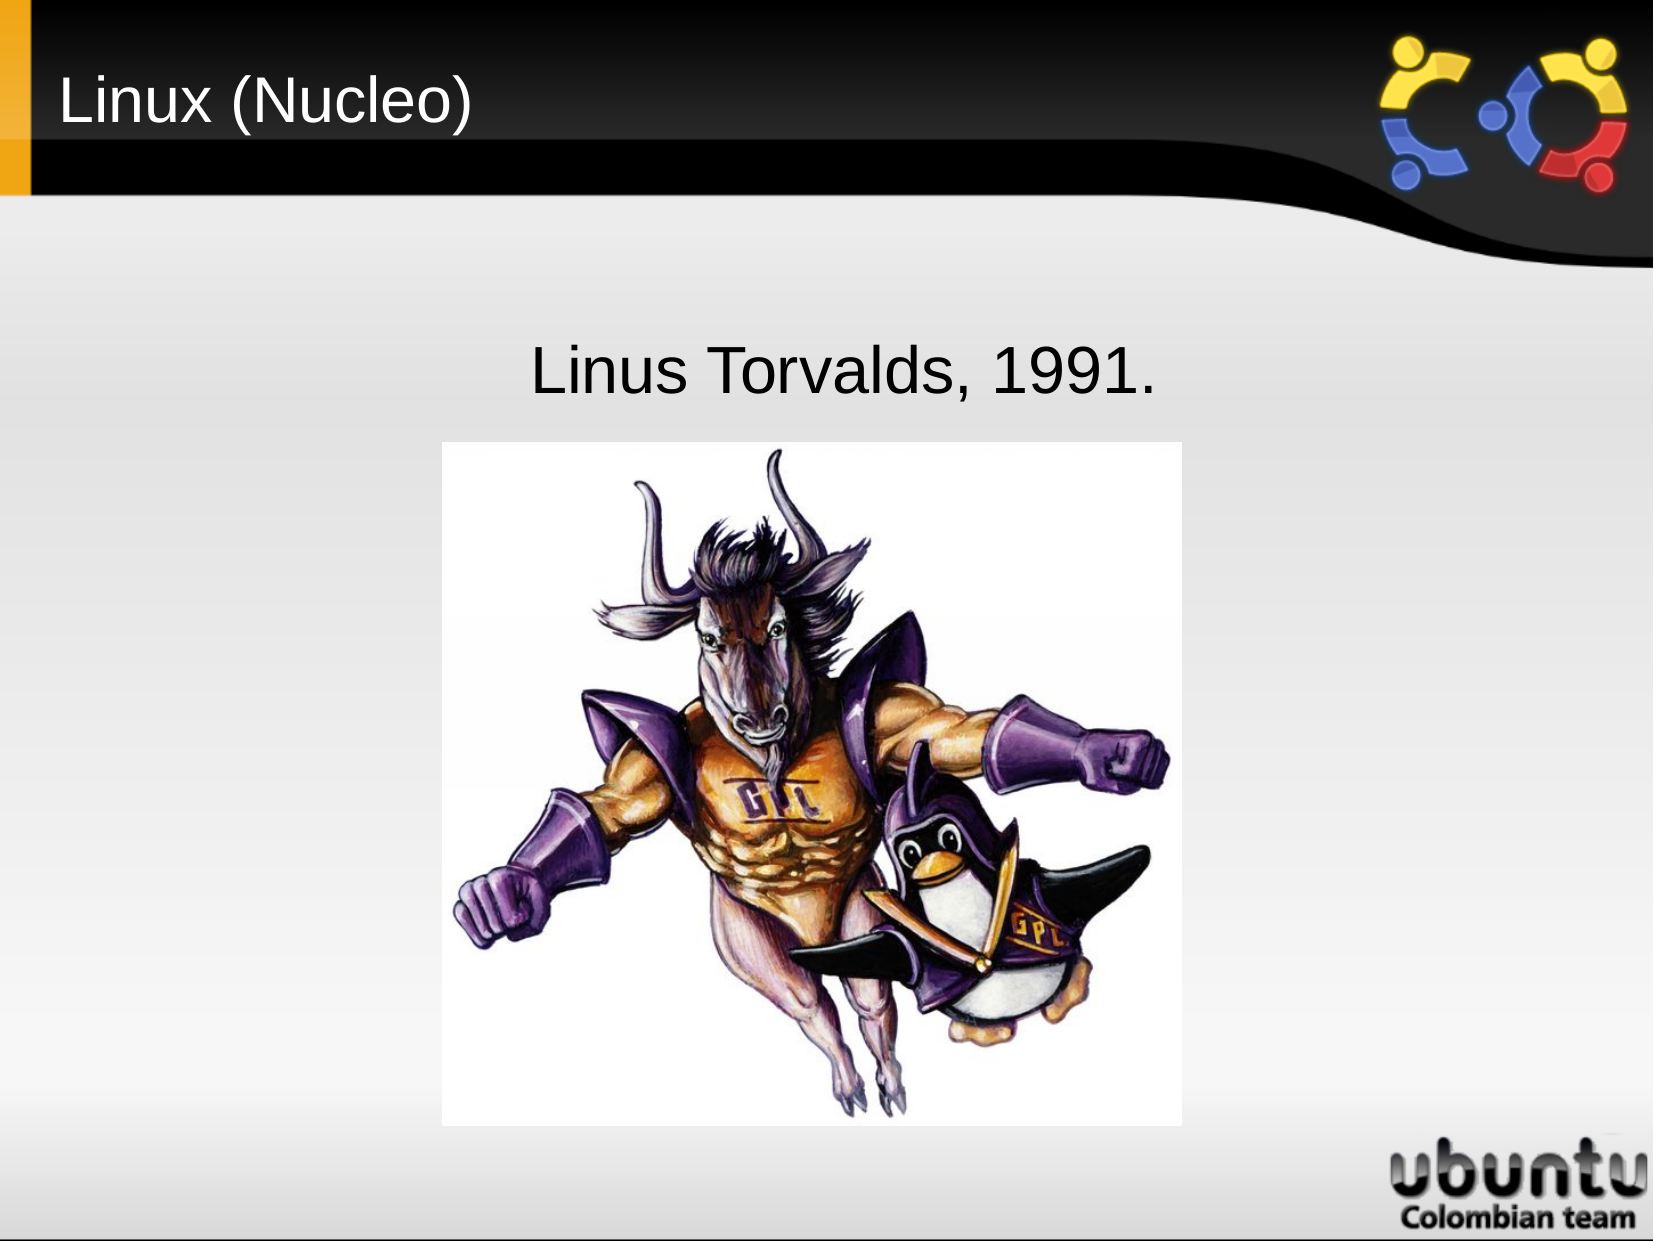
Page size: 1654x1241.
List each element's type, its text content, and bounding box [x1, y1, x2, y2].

subtitle Linus Torvalds, 1991. [82, 297, 1571, 443]
title Linux (Nucleo) [59, 48, 1376, 153]
picture [0, 0, 1653, 1241]
